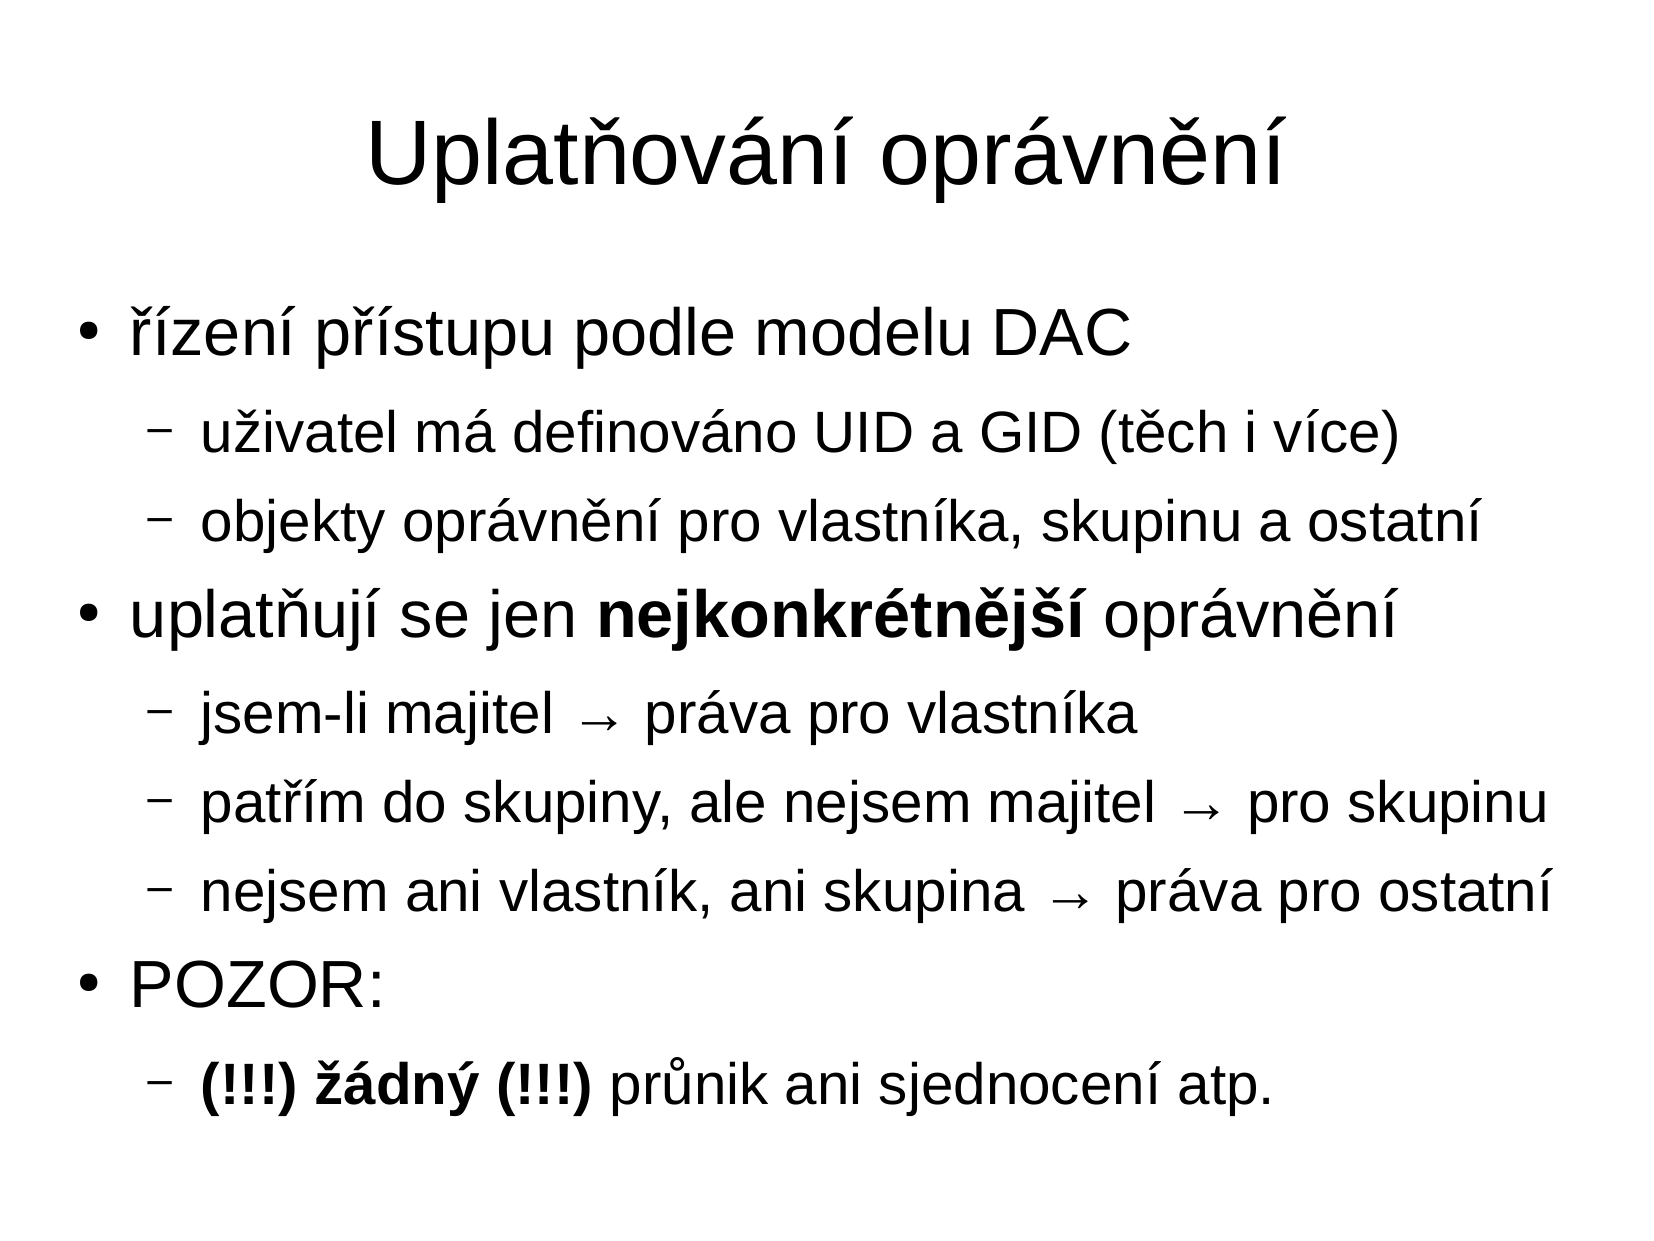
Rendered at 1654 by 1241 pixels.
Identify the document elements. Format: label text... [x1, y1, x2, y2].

list řízení přístupu podle modelu DAC uživatel má definováno UID a GID (těch i více) objekty oprávnění pro vlastníka, skupinu a ostatní uplatňují se jen nejkonkrétnější oprávnění jsem-li majitel → práva pro vlastníka patřím do skupiny, ale nejsem majitel → pro skupinu nejsem ani vlastník, ani skupina → práva pro ostatní POZOR: (!!!) žádný (!!!) průnik ani sjednocení atp. [59, 295, 1595, 1117]
title Uplatňování oprávnění [82, 56, 1571, 250]
